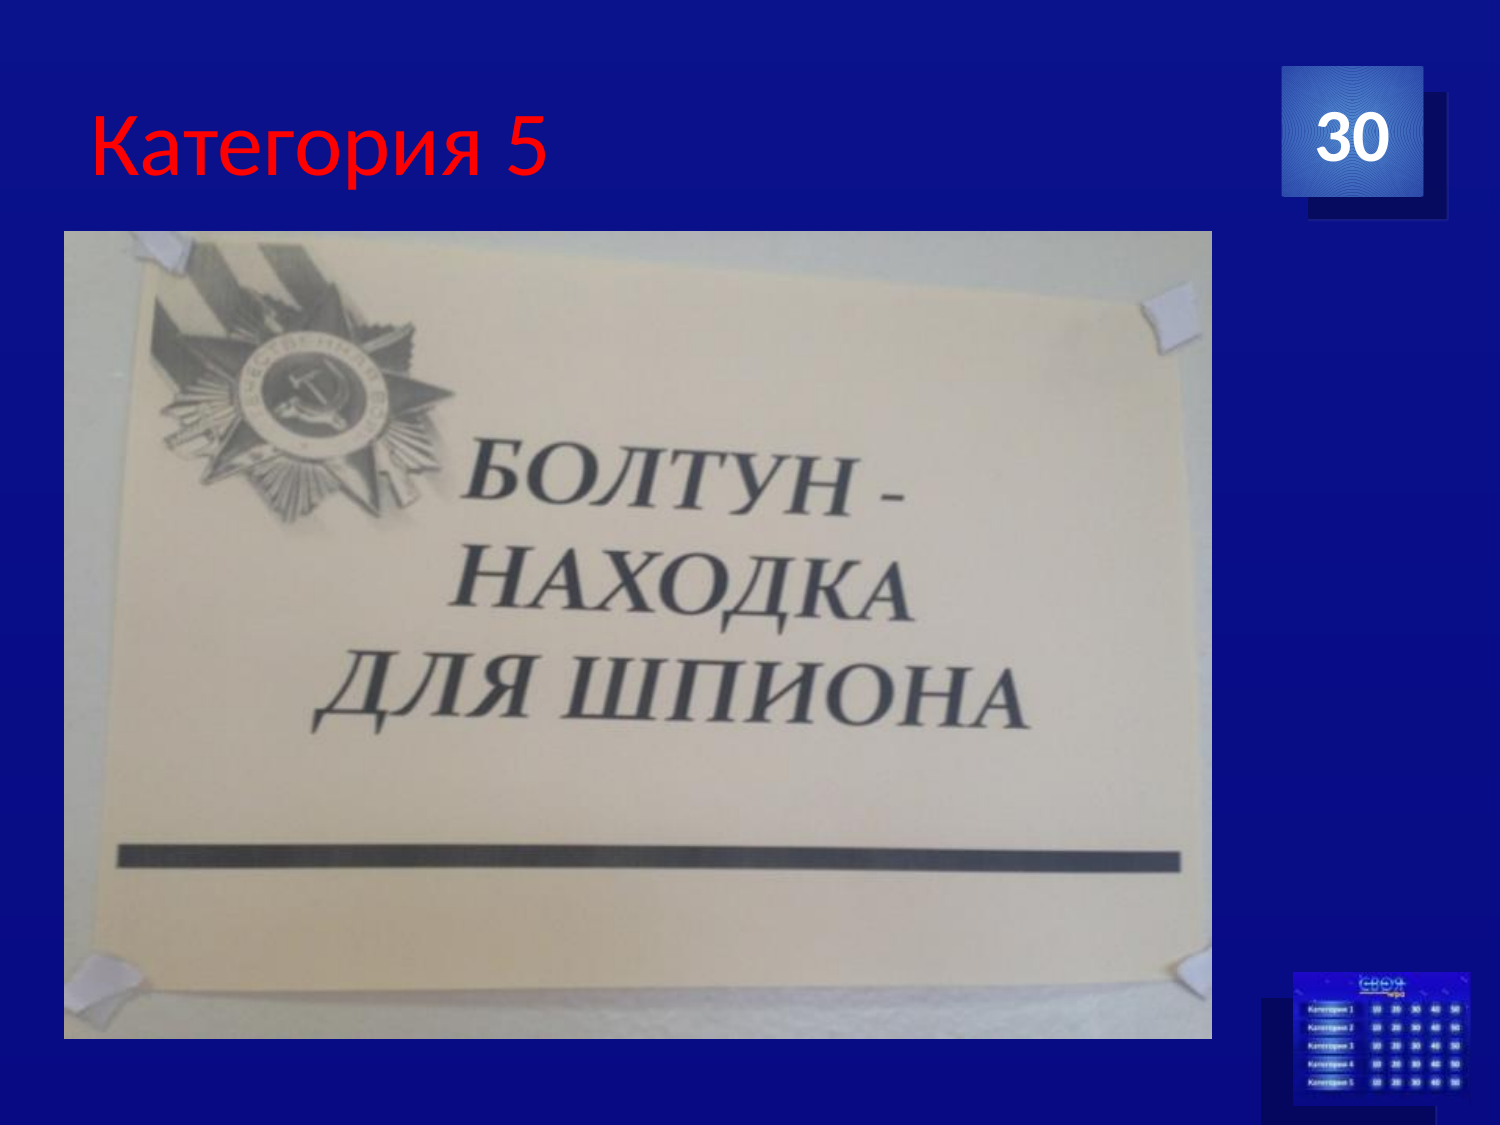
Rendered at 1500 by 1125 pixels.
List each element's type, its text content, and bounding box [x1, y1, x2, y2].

picture [64, 231, 1212, 1039]
text_box 30 [1282, 66, 1423, 196]
title Категория 5 [75, 45, 1258, 233]
